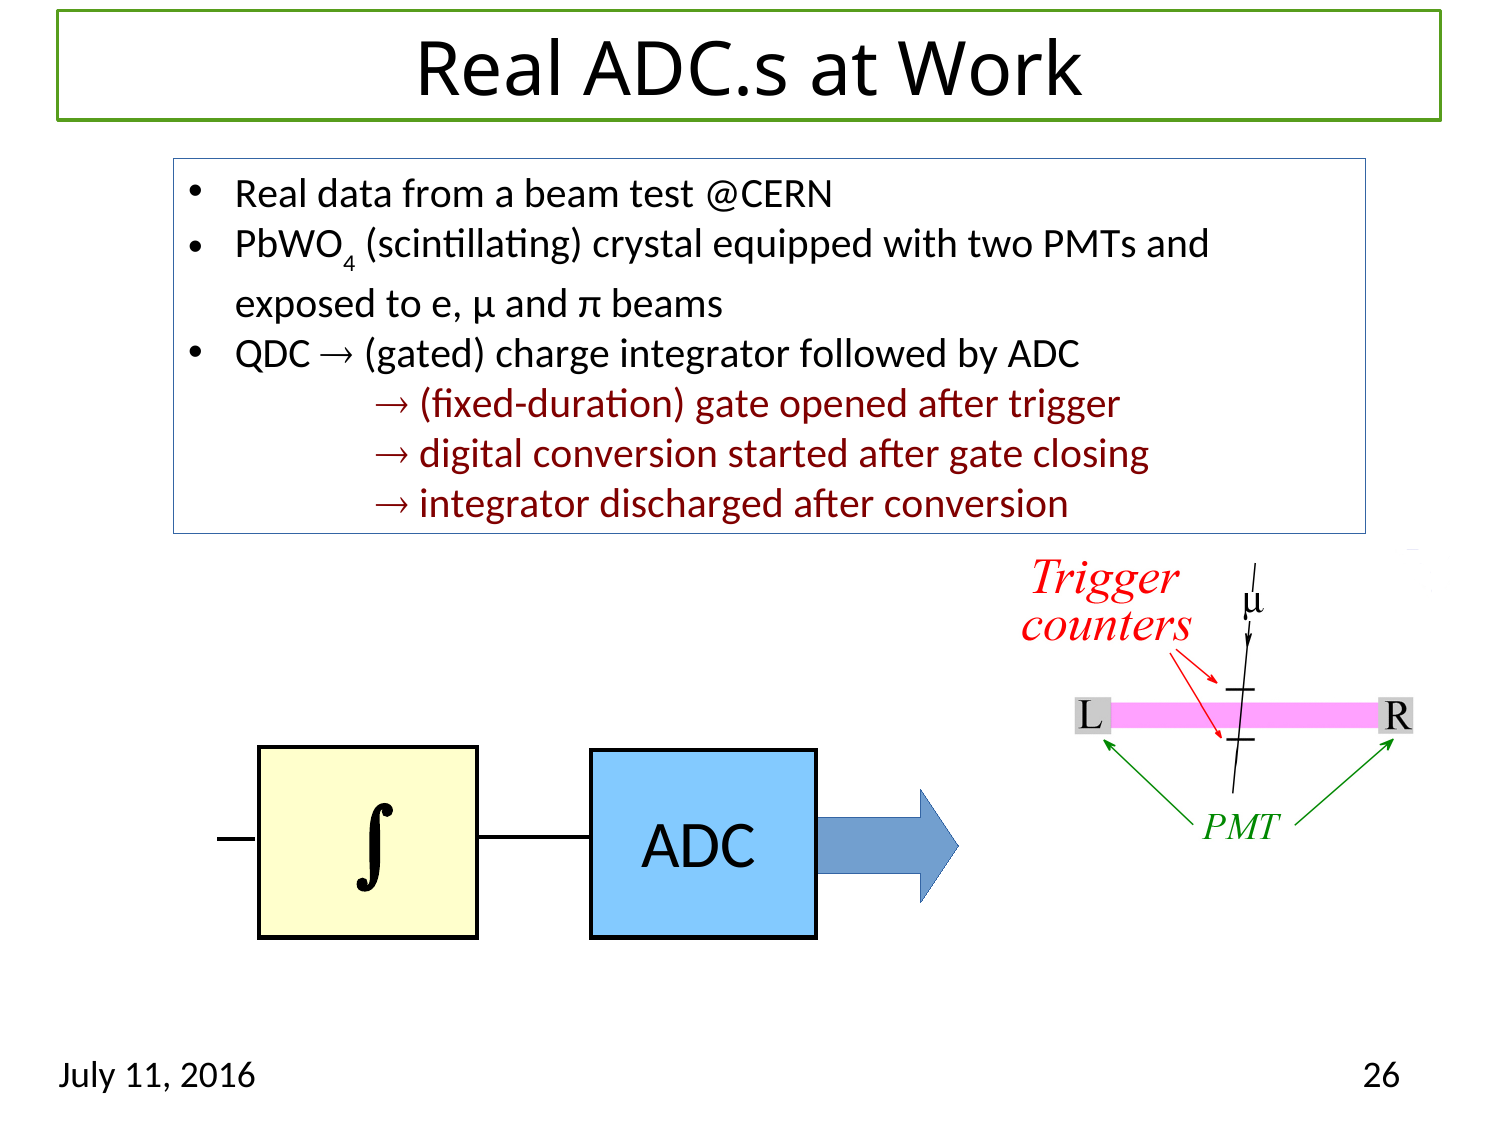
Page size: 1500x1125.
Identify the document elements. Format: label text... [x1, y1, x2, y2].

text_box [258, 747, 477, 938]
text_box Real data from a beam test @CERN PbWO4 (scintillating) crystal equipped with two PMTs and exposed to e, μ and π beams QDC  (gated) charge integrator followed by ADC  (fixed-duration) gate opened after trigger  digital conversion started after gate closing  integrator discharged after conversion [173, 158, 1366, 534]
title Real ADC.s at Work [57, 10, 1441, 121]
text_box ∫ [333, 777, 409, 906]
text_box ADC [626, 793, 798, 889]
text_box [591, 749, 959, 938]
picture [1018, 549, 1454, 859]
